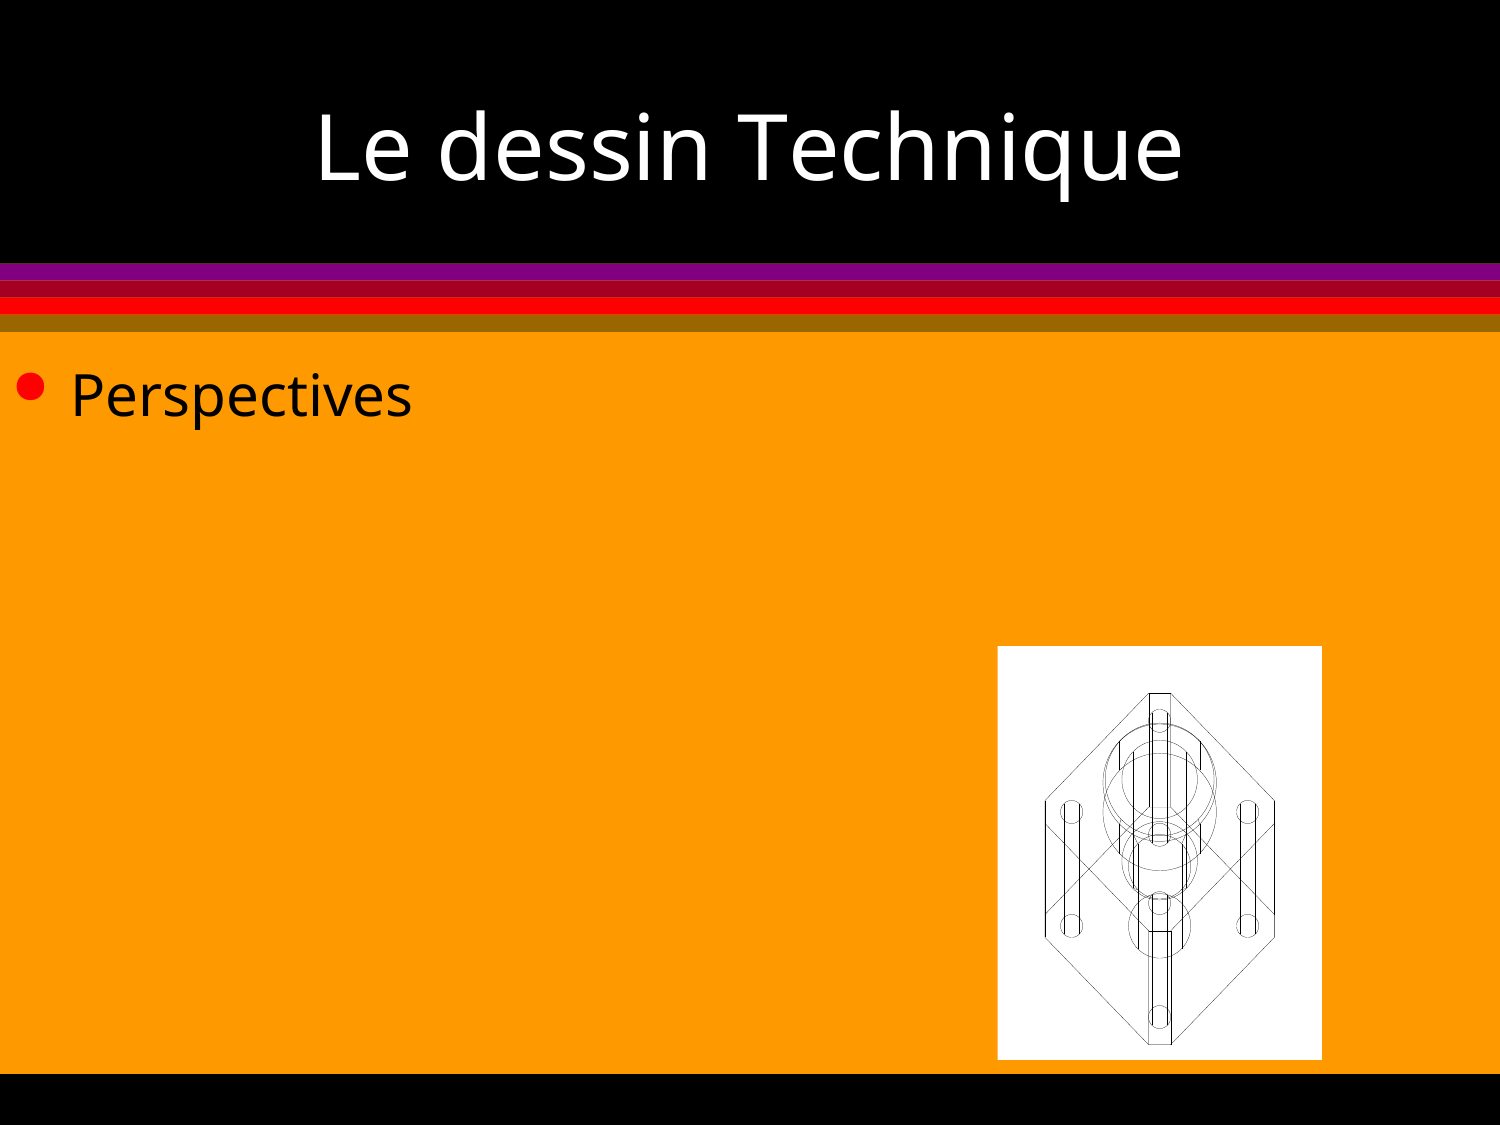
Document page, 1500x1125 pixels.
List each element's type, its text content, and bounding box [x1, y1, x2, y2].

picture [687, 348, 1500, 1060]
list Perspectives [0, 349, 625, 451]
title Le dessin Technique [112, 49, 1388, 238]
